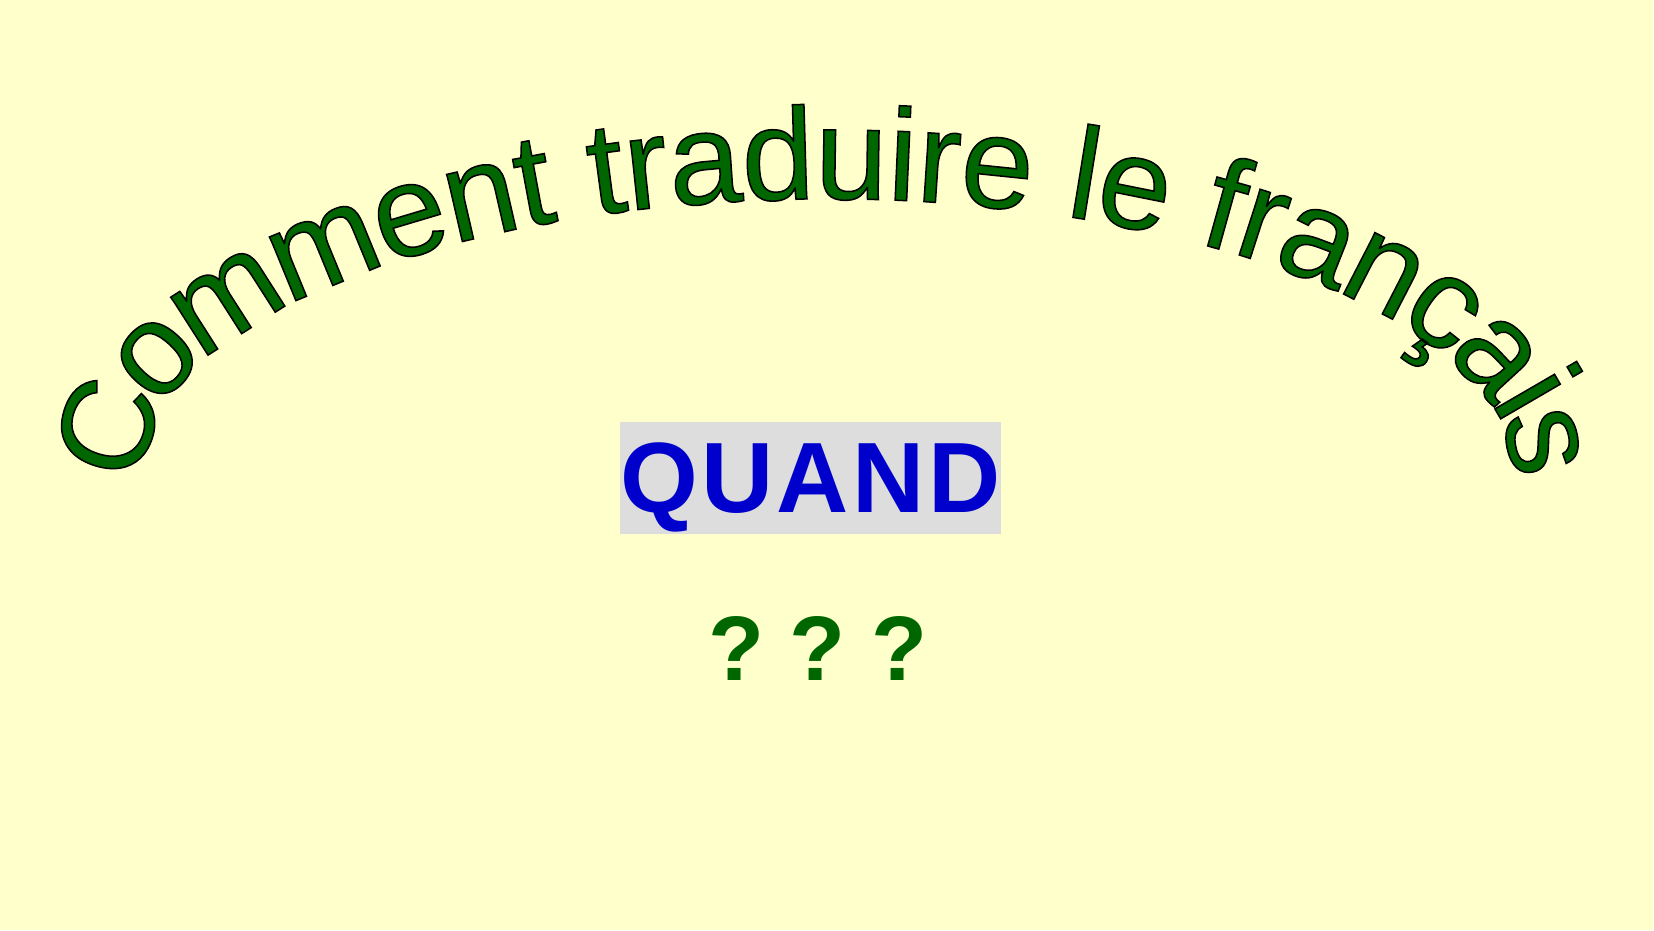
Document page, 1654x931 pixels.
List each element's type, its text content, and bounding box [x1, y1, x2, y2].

text_box Comment traduire le français [747, 104, 807, 202]
text_box Comment traduire le français [1072, 124, 1100, 220]
text_box Comment traduire le français [966, 137, 1028, 210]
text_box Comment traduire le français [630, 136, 664, 210]
text_box Comment traduire le français [1343, 232, 1418, 320]
text_box Comment traduire le français [675, 133, 744, 206]
text_box Comment traduire le français [1400, 277, 1478, 367]
text_box Comment traduire le français [1280, 209, 1348, 292]
text_box QUAND [605, 413, 1049, 543]
text_box Comment traduire le français [586, 128, 629, 214]
text_box ? ? ? [693, 590, 960, 708]
text_box Comment traduire le français [1505, 411, 1579, 473]
text_box Comment traduire le français [121, 322, 193, 394]
text_box Comment traduire le français [61, 380, 155, 469]
text_box Comment traduire le français [1103, 157, 1166, 230]
text_box Comment traduire le français [170, 253, 285, 356]
text_box Comment traduire le français [1207, 158, 1257, 250]
text_box Comment traduire le français [512, 140, 559, 225]
text_box Comment traduire le français [1239, 189, 1292, 259]
text_box Comment traduire le français [895, 131, 910, 201]
text_box Comment traduire le français [378, 184, 444, 257]
text_box Comment traduire le français [1455, 321, 1561, 419]
text_box Comment traduire le français [923, 132, 961, 203]
text_box Comment traduire le français [823, 129, 880, 201]
text_box Comment traduire le français [446, 164, 517, 242]
text_box Comment traduire le français [269, 206, 381, 301]
